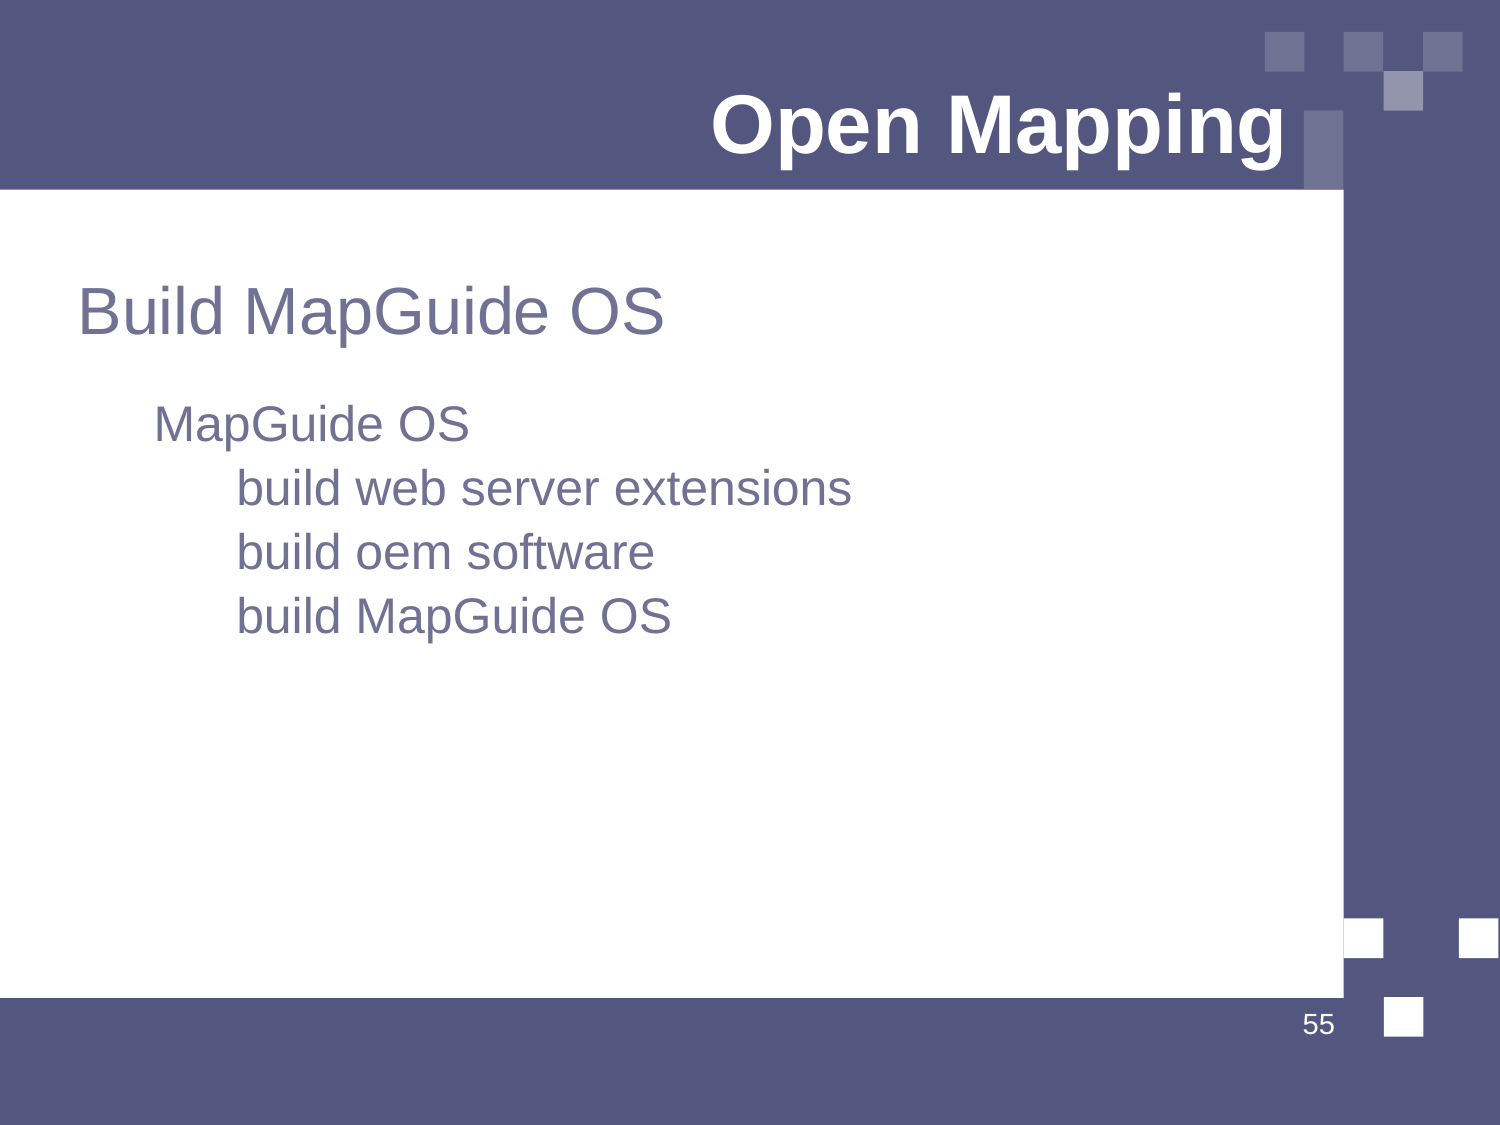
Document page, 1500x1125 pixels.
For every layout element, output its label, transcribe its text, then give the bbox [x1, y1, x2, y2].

list Build MapGuide OS MapGuide OS build web server extensions build oem software build MapGuide OS [59, 236, 1289, 931]
title Open Mapping [58, 74, 1288, 176]
